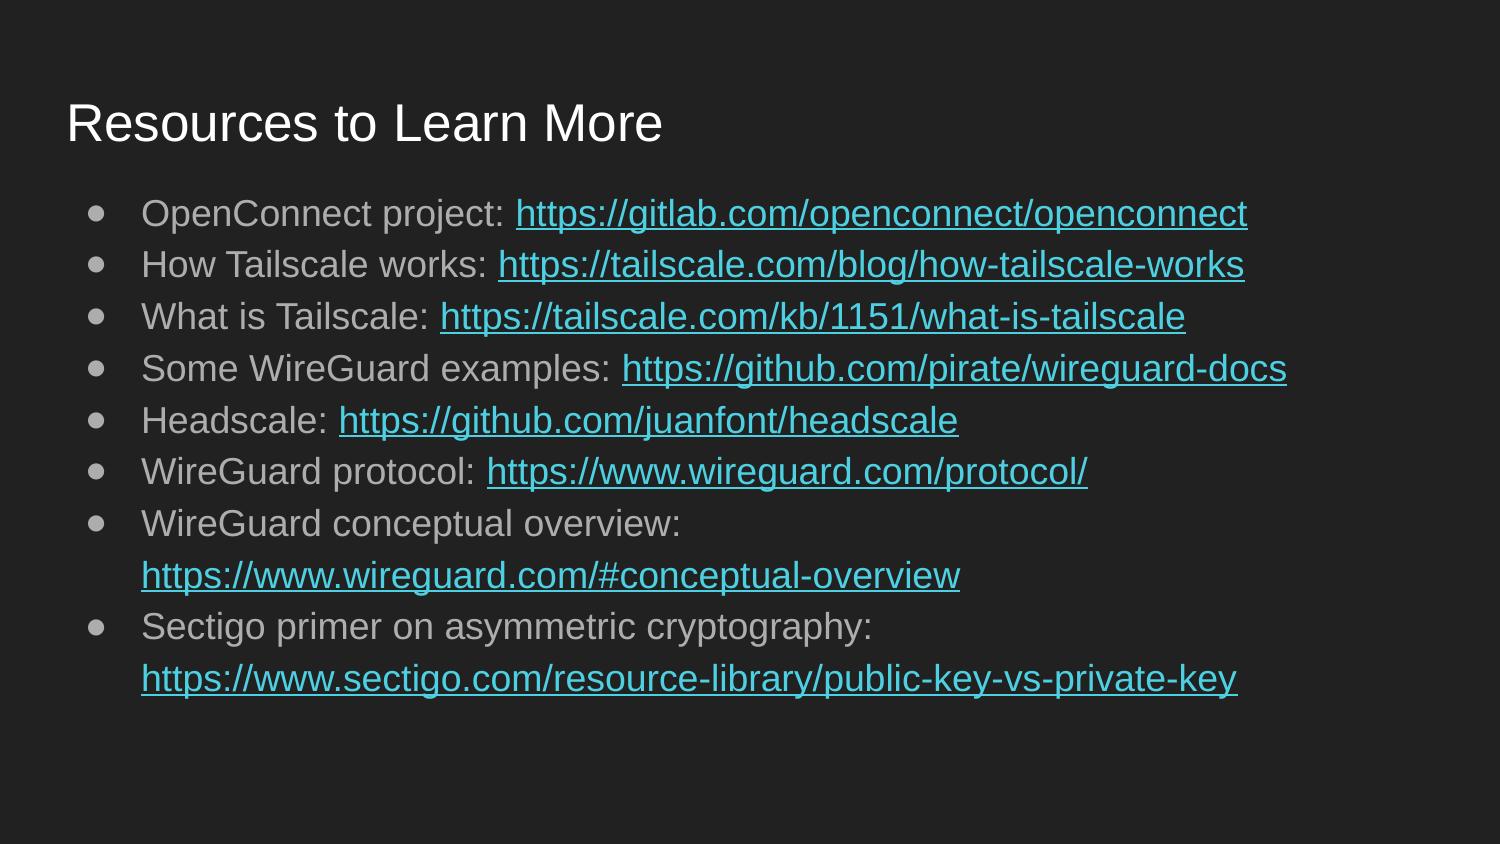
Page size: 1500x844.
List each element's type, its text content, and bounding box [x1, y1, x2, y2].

list OpenConnect project: https://gitlab.com/openconnect/openconnect How Tailscale works: https://tailscale.com/blog/how-tailscale-works What is Tailscale: https://tailscale.com/kb/1151/what-is-tailscale Some WireGuard examples: https://github.com/pirate/wireguard-docs Headscale: https://github.com/juanfont/headscale WireGuard protocol: https://www.wireguard.com/protocol/ WireGuard conceptual overview: https://www.wireguard.com/#conceptual-overview Sectigo primer on asymmetric cryptography: https://www.sectigo.com/resource-library/public-key-vs-private-key [51, 166, 1484, 800]
title Resources to Learn More [51, 72, 1449, 166]
